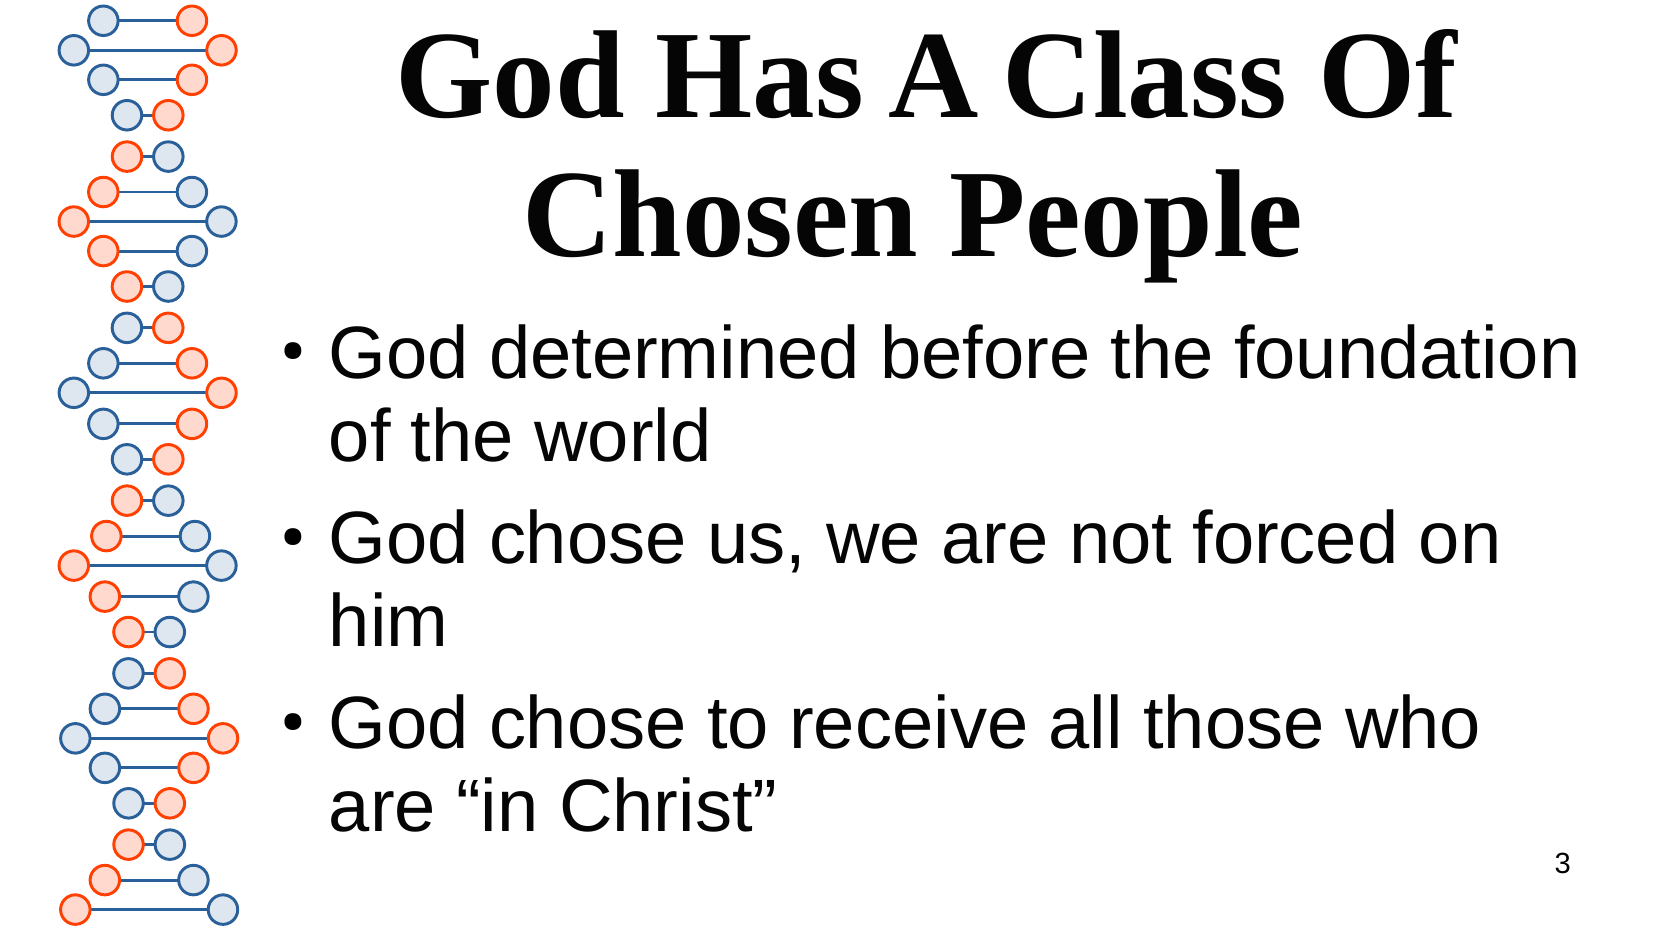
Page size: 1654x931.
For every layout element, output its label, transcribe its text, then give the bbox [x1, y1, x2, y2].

list God determined before the foundation of the world God chose us, we are not forced on him God chose to receive all those who are “in Christ” [265, 311, 1595, 851]
title God Has A Class Of Chosen People [262, 6, 1592, 284]
